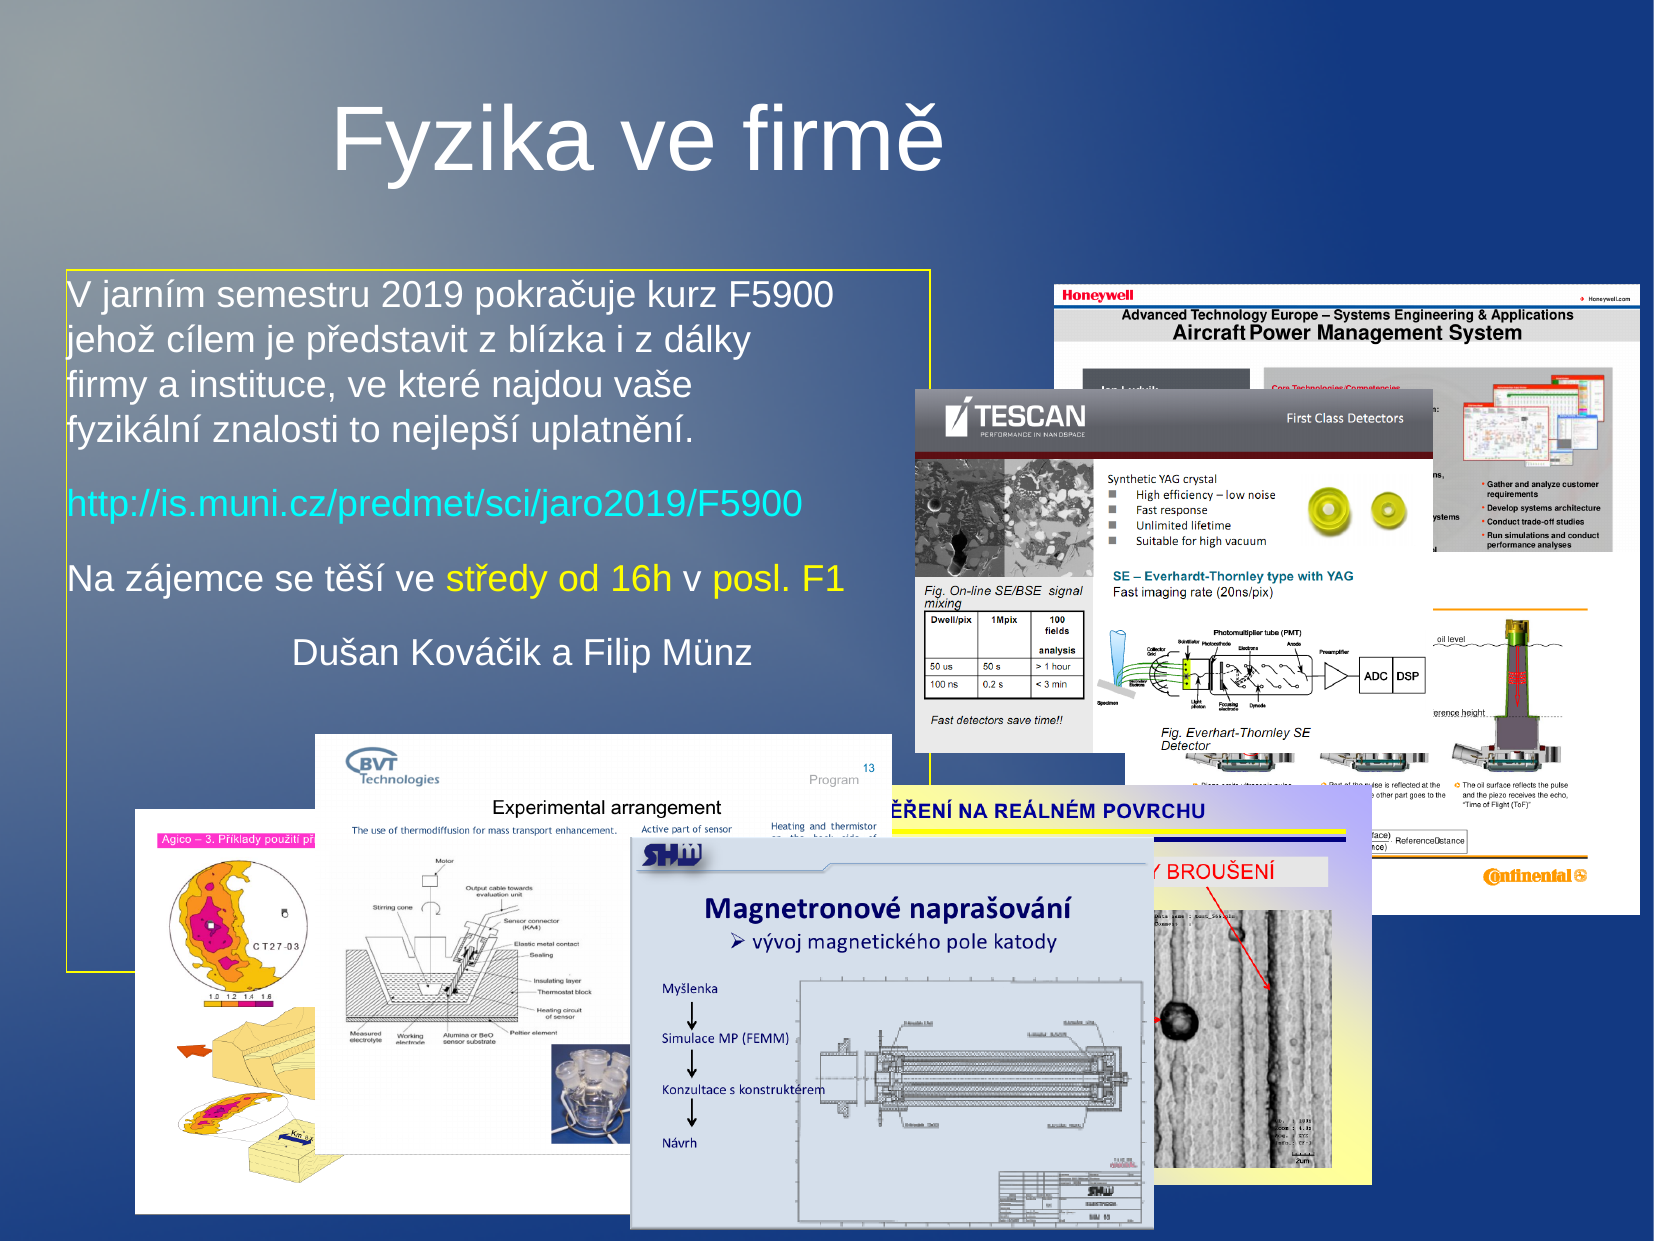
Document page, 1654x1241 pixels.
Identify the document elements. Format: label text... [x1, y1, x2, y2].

title Fyzika ve firmě [330, 30, 1576, 238]
list V jarním semestru 2019 pokračuje kurz F5900 jehož cílem je představit z blízka i z dálky firmy a instituce, ve které najdou vaše fyzikální znalosti to nejlepší uplatnění. http://is.muni.cz/predmet/sci/jaro2019/F5900 Na zájemce se těší ve středy od 16h v posl. F1 Dušan Kováčik a Filip Münz [66, 270, 931, 972]
picture [135, 285, 1640, 1231]
